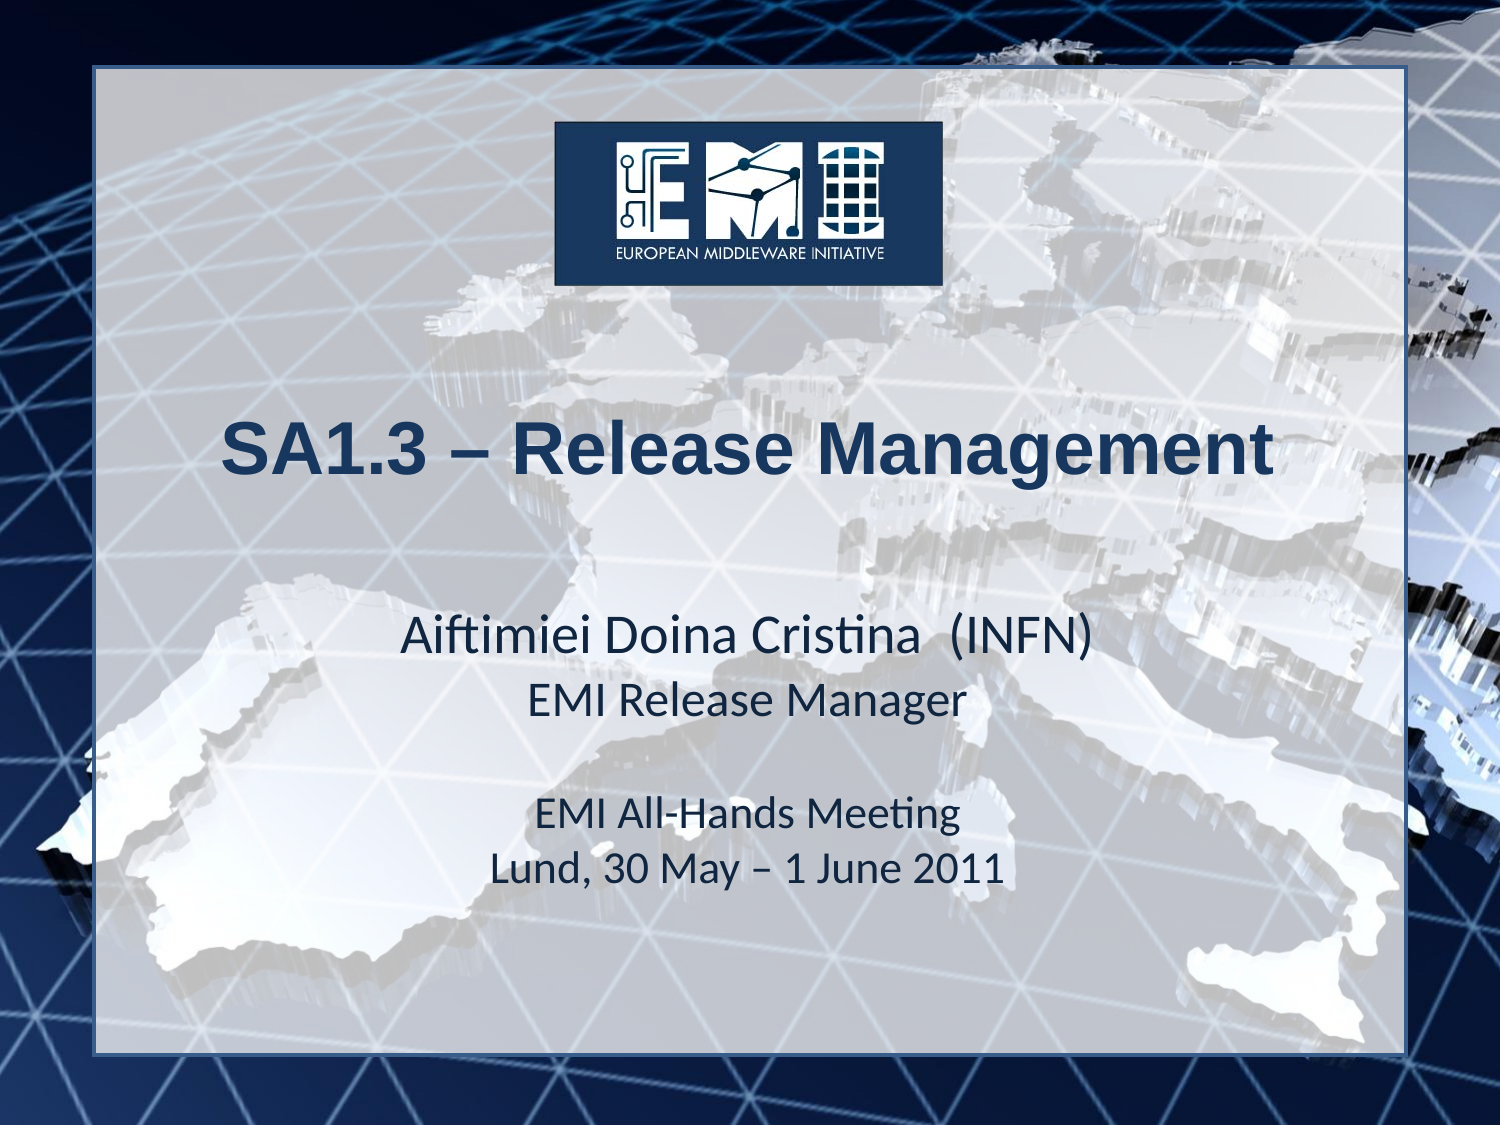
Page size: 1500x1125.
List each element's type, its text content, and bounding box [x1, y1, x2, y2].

picture [0, 0, 1500, 1125]
title SA1.3 – Release Management [110, 323, 1386, 566]
text_box [93, 66, 1407, 1055]
text_box Aiftimiei Doina Cristina (INFN) EMI Release Manager EMI All-Hands Meeting Lund, 30 May – 1 June 2011 [222, 602, 1273, 979]
